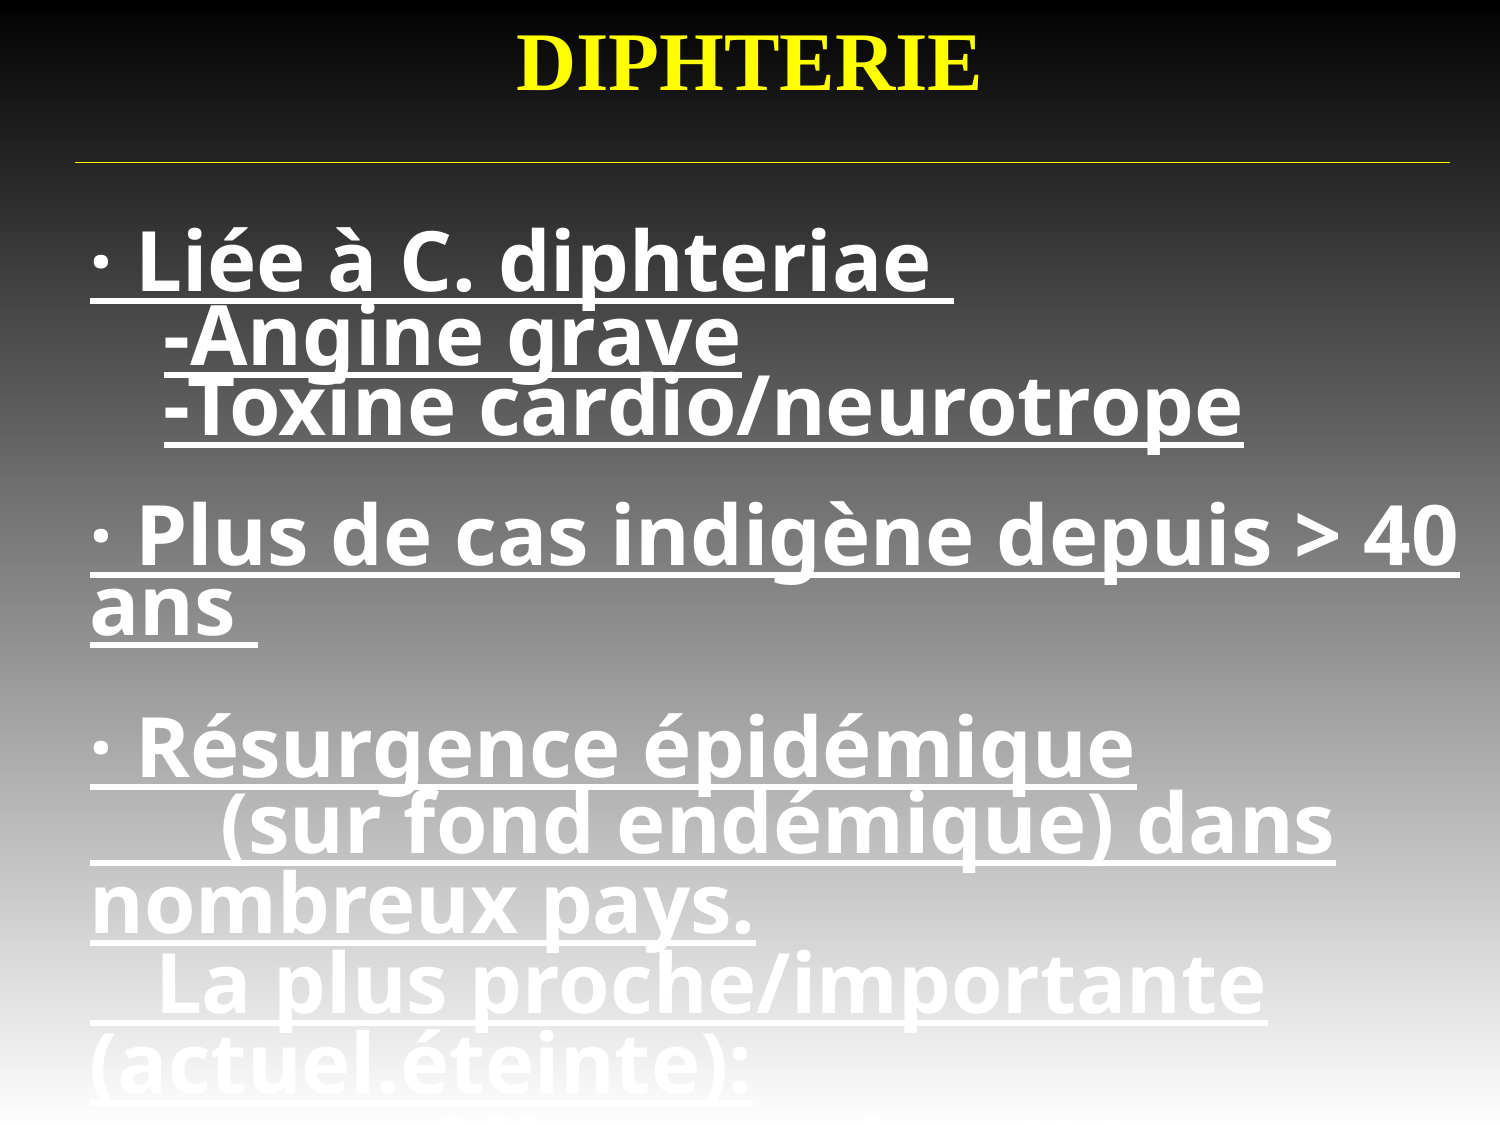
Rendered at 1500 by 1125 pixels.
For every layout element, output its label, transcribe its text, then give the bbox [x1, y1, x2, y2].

subtitle · Liée à C. diphteriae -Angine grave -Toxine cardio/neurotrope · Plus de cas indigène depuis > 40 ans · Résurgence épidémique (sur fond endémique) dans nombreux pays. La plus proche/importante (actuel.éteinte): au début années ’90 , ex-URSS (Ukraine, Bellarusse, Russie) Vaccin « diphtérie » isolé non disponible en Belgique; tj couplé tétanos, tétanos-polio ou tétanos-coqueluche (+/- polio) [75, 212, 1475, 1125]
title DIPHTERIE [24, 0, 1475, 188]
